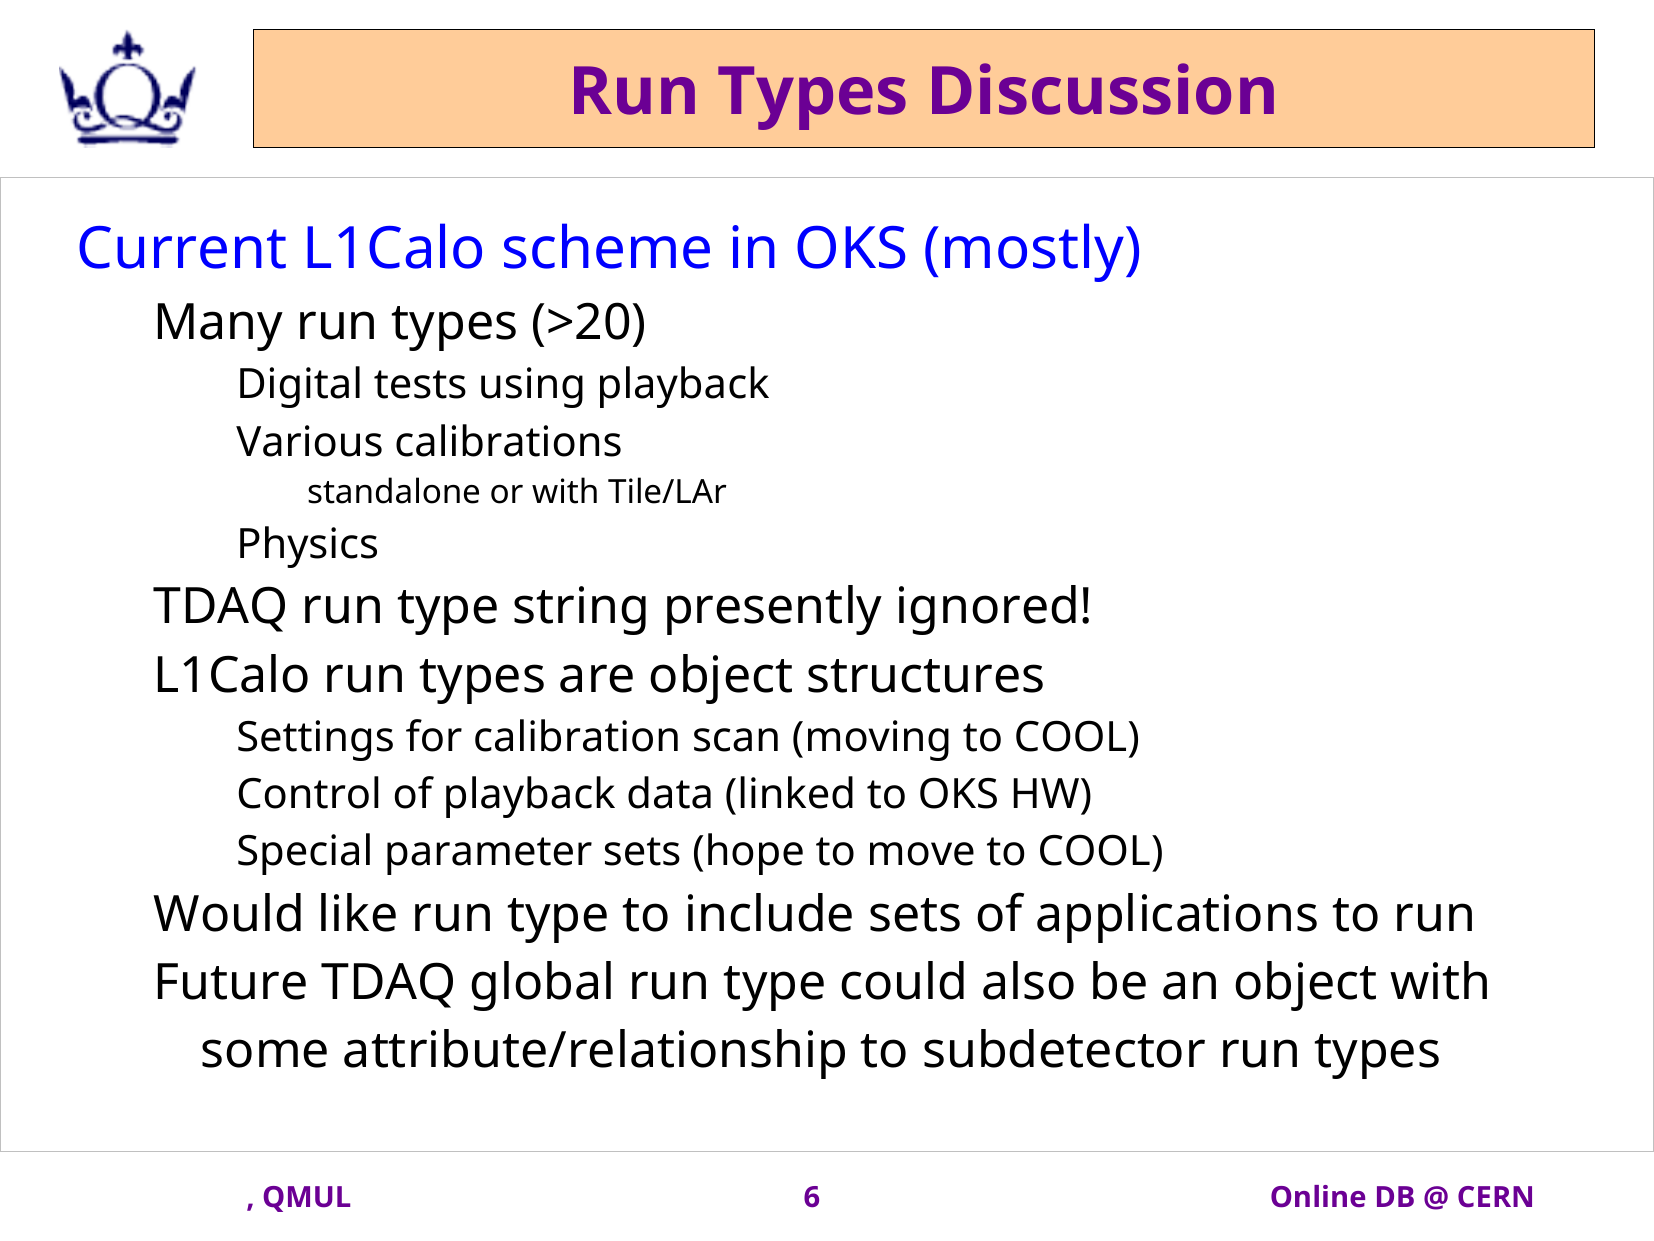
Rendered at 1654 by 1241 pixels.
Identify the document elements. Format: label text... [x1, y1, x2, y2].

title Run Types Discussion [253, 29, 1595, 148]
list Current L1Calo scheme in OKS (mostly) Many run types (>20) Digital tests using playback Various calibrations standalone or with Tile/LAr Physics TDAQ run type string presently ignored! L1Calo run types are object structures Settings for calibration scan (moving to COOL) Control of playback data (linked to OKS HW) Special parameter sets (hope to move to COOL) Would like run type to include sets of applications to run Future TDAQ global run type could also be an object with some attribute/relationship to subdetector run types [59, 206, 1603, 1127]
picture [59, 29, 200, 148]
